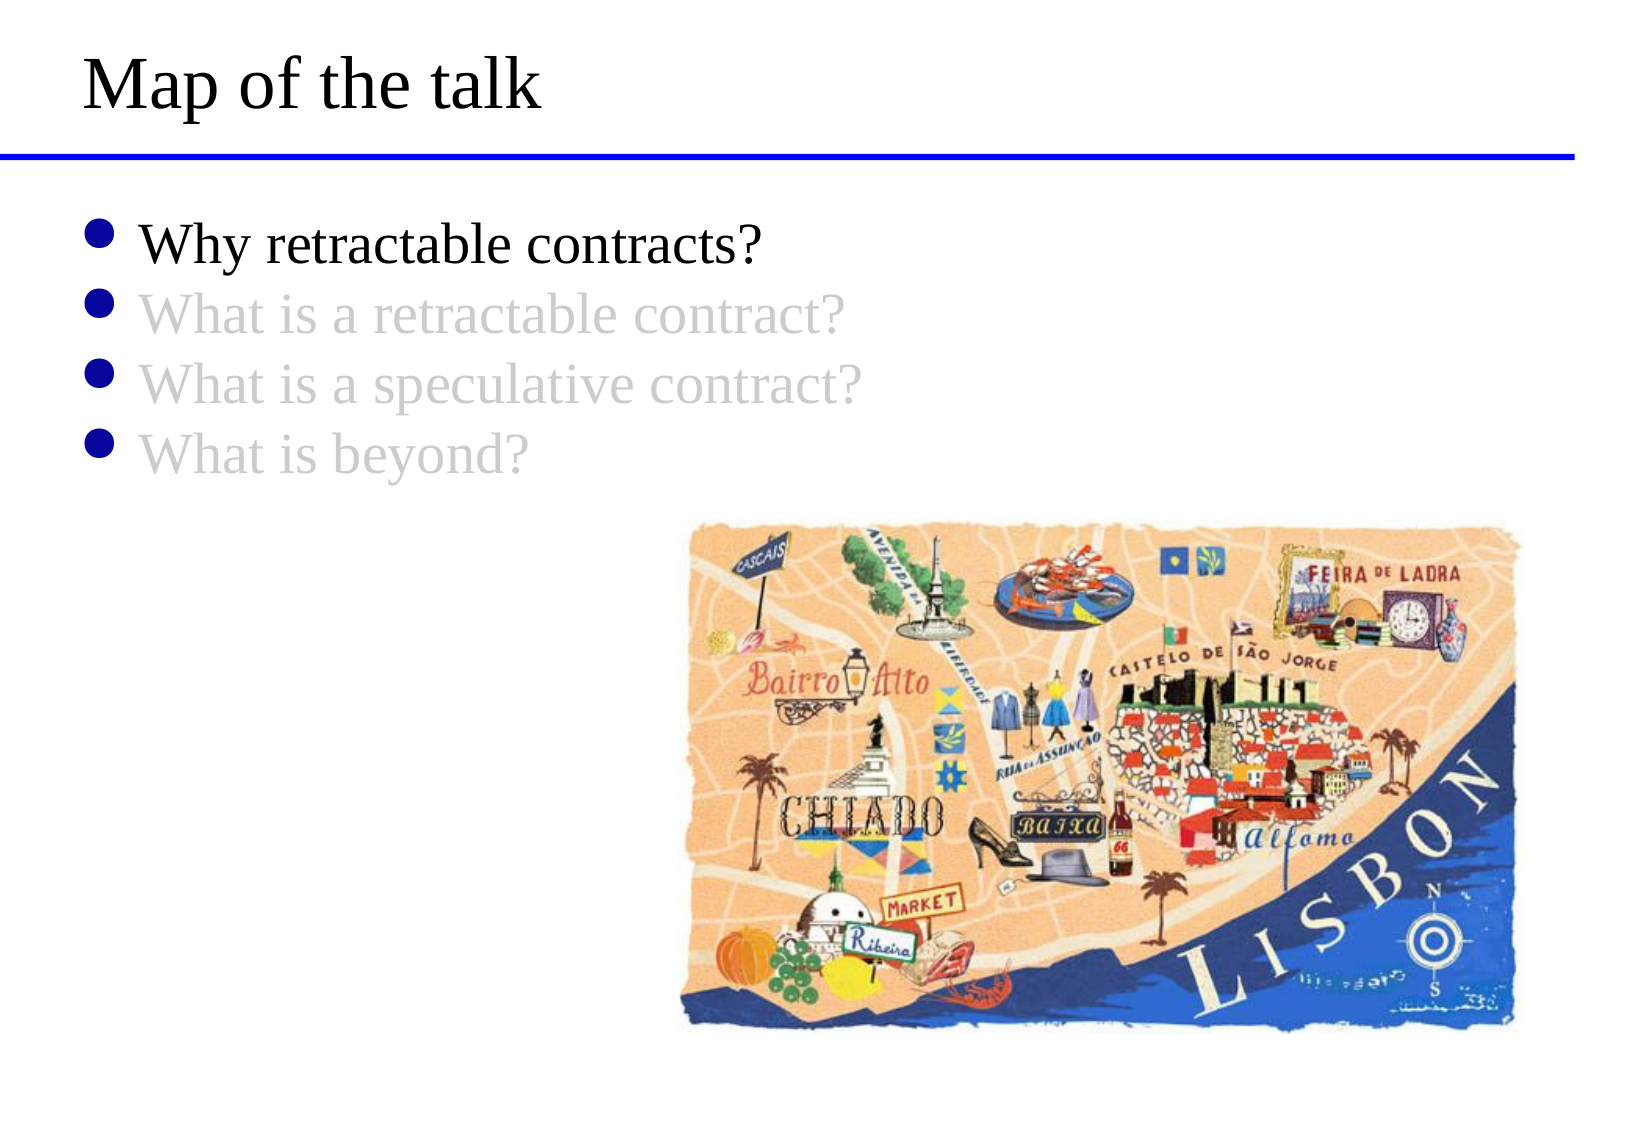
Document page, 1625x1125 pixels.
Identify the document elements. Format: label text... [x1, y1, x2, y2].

text_box Why retractable contracts? What is a retractable contract? What is a speculative contract? What is beyond? [67, 198, 1478, 1061]
text_box Map of the talk [67, 27, 1544, 131]
picture [679, 519, 1524, 1034]
